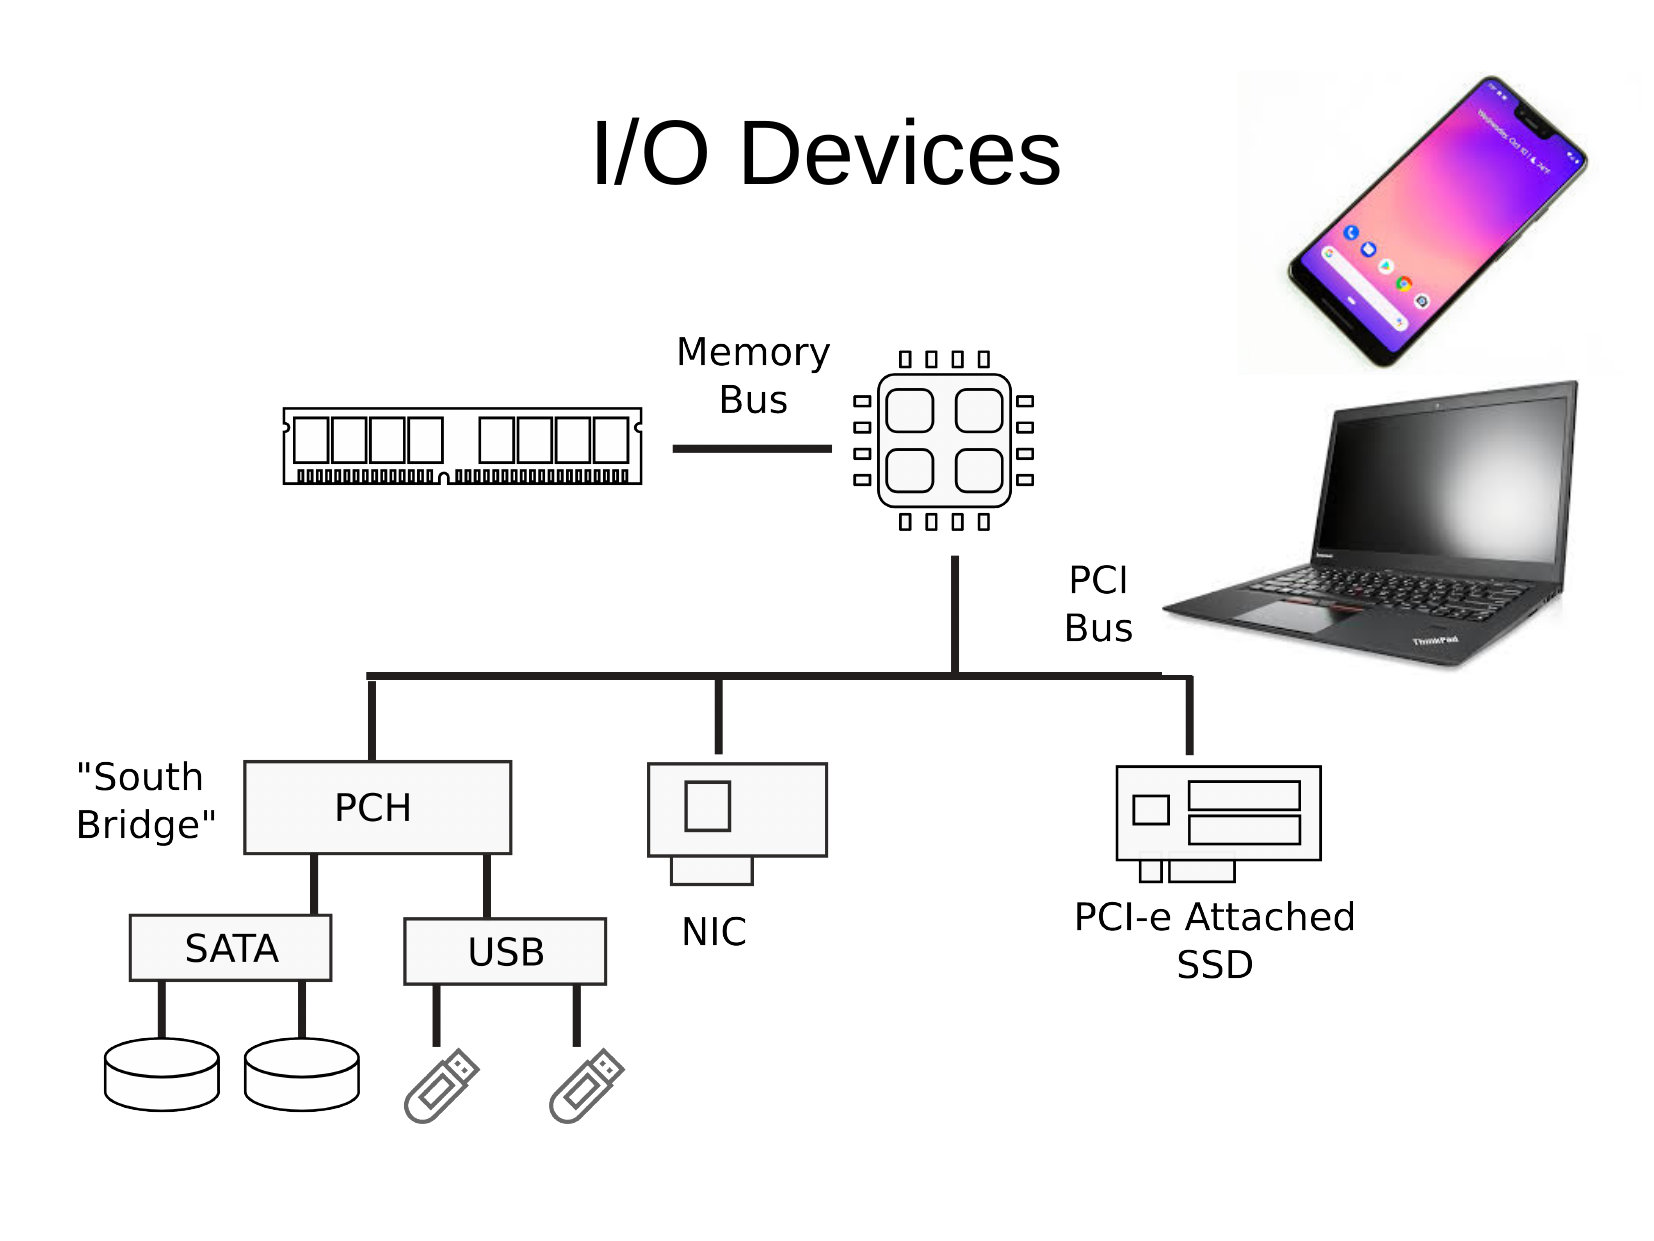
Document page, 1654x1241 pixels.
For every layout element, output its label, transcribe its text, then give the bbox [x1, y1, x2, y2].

title I/O Devices [82, 49, 1571, 257]
picture [79, 71, 1643, 1124]
